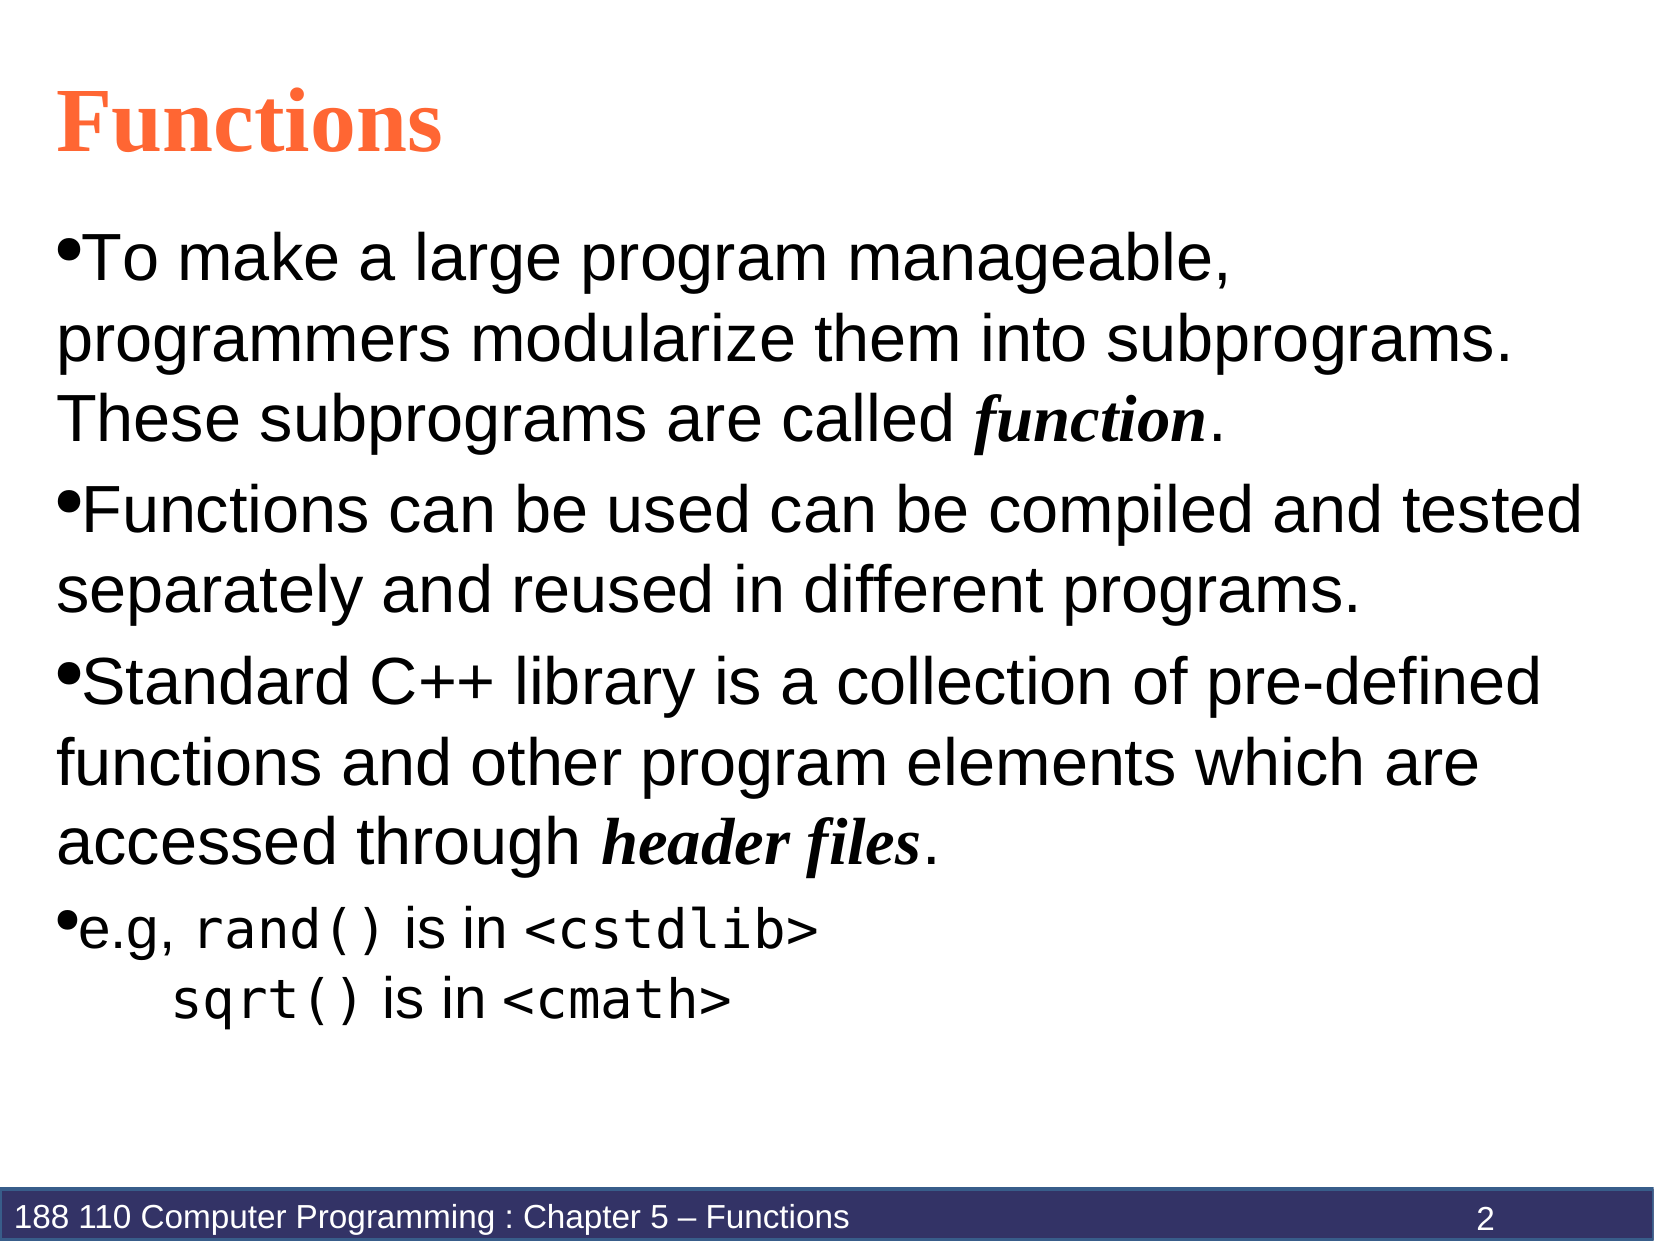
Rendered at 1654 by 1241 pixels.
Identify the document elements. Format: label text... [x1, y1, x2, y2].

title Functions [55, 46, 1591, 182]
list To make a large program manageable, programmers modularize them into subprograms. These subprograms are called function. Functions can be used can be compiled and tested separately and reused in different programs. Standard C++ library is a collection of pre-defined functions and other program elements which are accessed through header files. e.g, rand() is in <cstdlib> sqrt() is in <cmath> [56, 214, 1591, 1136]
